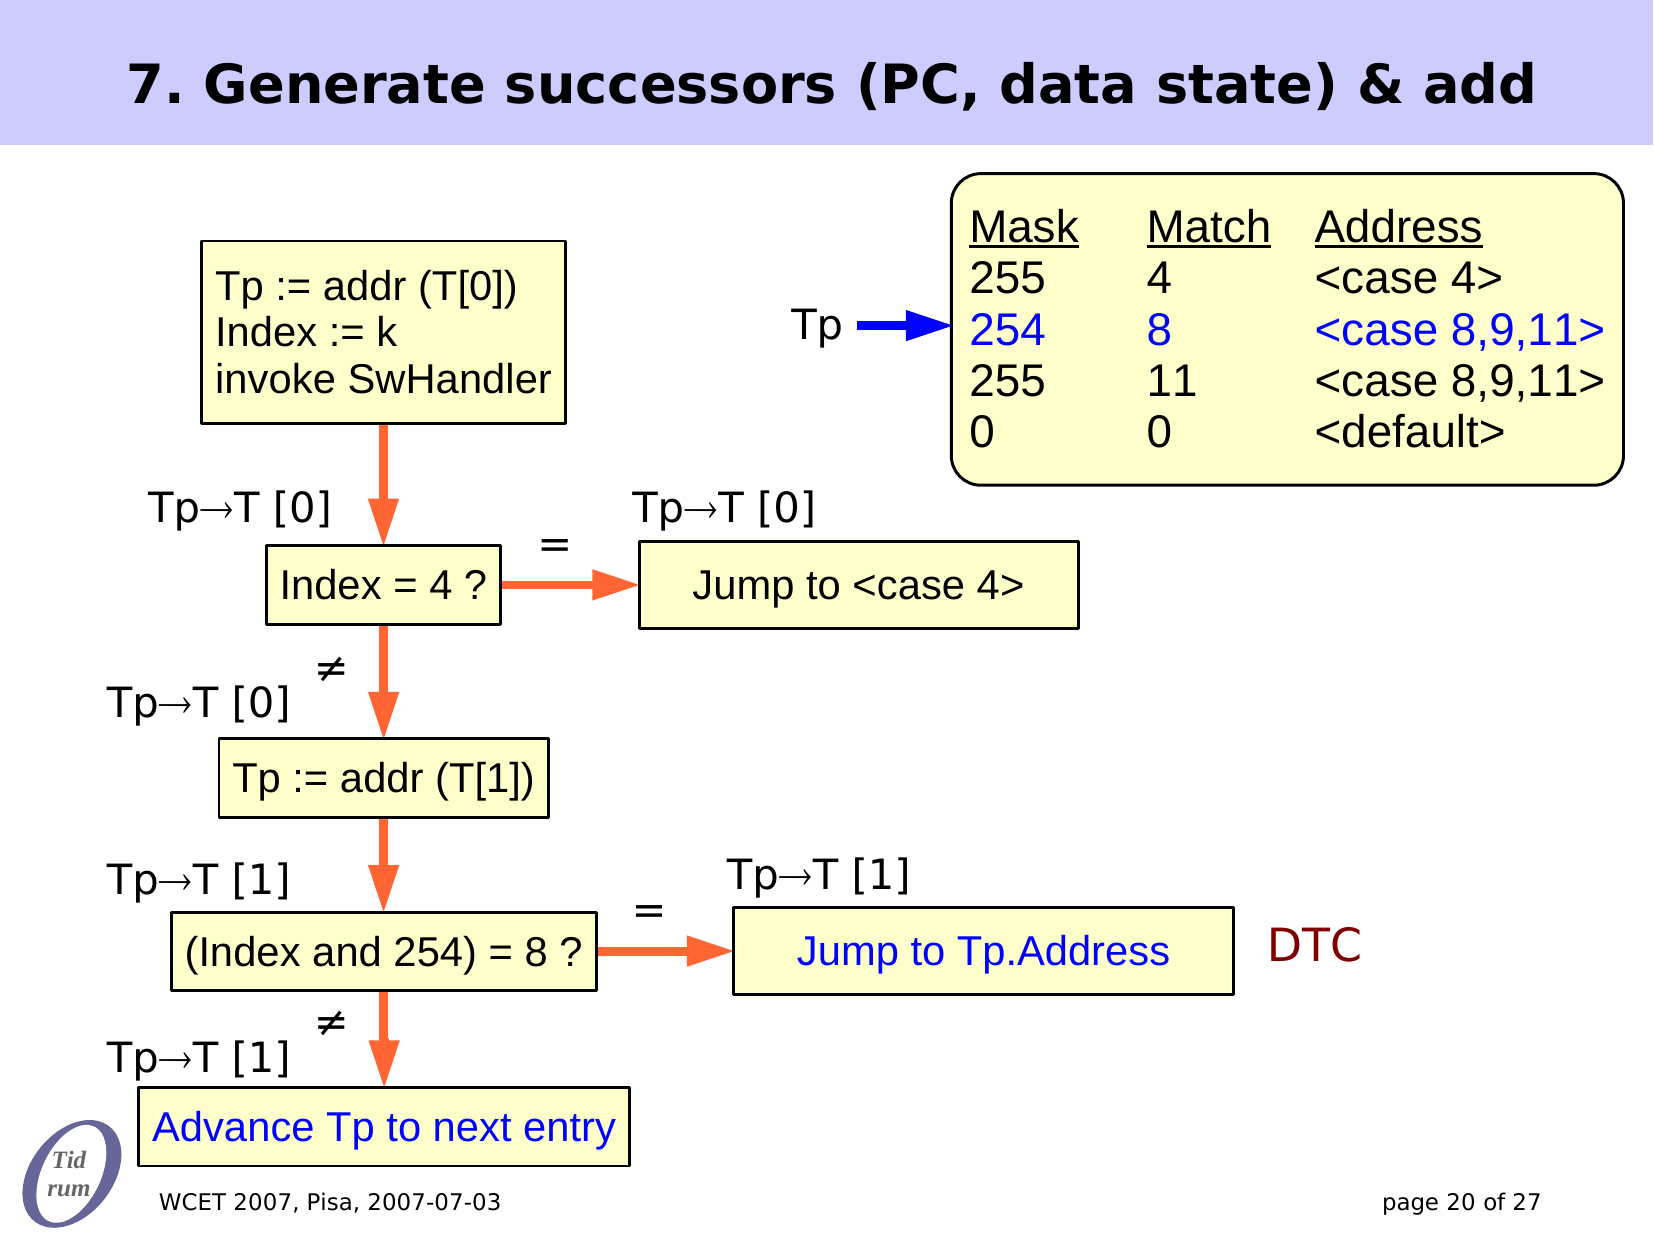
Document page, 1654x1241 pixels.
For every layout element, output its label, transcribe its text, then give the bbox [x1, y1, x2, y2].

text_box TpT [1] [106, 856, 298, 911]
text_box TpT [0] [632, 484, 824, 539]
text_box Tp [791, 300, 844, 350]
text_box Jump to <case 4> [639, 541, 1079, 629]
text_box Jump to Tp.Address [733, 907, 1234, 995]
text_box = [631, 885, 667, 935]
text_box Index = 4 ? [266, 545, 501, 625]
text_box = [537, 519, 573, 568]
text_box Advance Tp to next entry [138, 1087, 630, 1166]
text_box ≠ [313, 643, 350, 692]
text_box TpT [0] [106, 679, 298, 734]
text_box ≠ [314, 997, 350, 1047]
text_box TpT [1] [106, 1033, 298, 1089]
text_box Tp := addr (T[1]) [218, 738, 549, 818]
text_box TpT [1] [726, 850, 919, 905]
text_box (Index and 254) = 8 ? [171, 912, 597, 991]
title 7. Generate successors (PC, data state) & add [78, 43, 1588, 126]
text_box DTC [1266, 919, 1363, 973]
text_box TpT [0] [148, 484, 340, 539]
text_box Tp := addr (T[0]) Index := k invoke SwHandler [201, 241, 566, 424]
text_box Mask Match Address 255 4 <case 4> 254 8 <case 8,9,11> 255 11 <case 8,9,11> 0 0 <default> [951, 173, 1624, 486]
